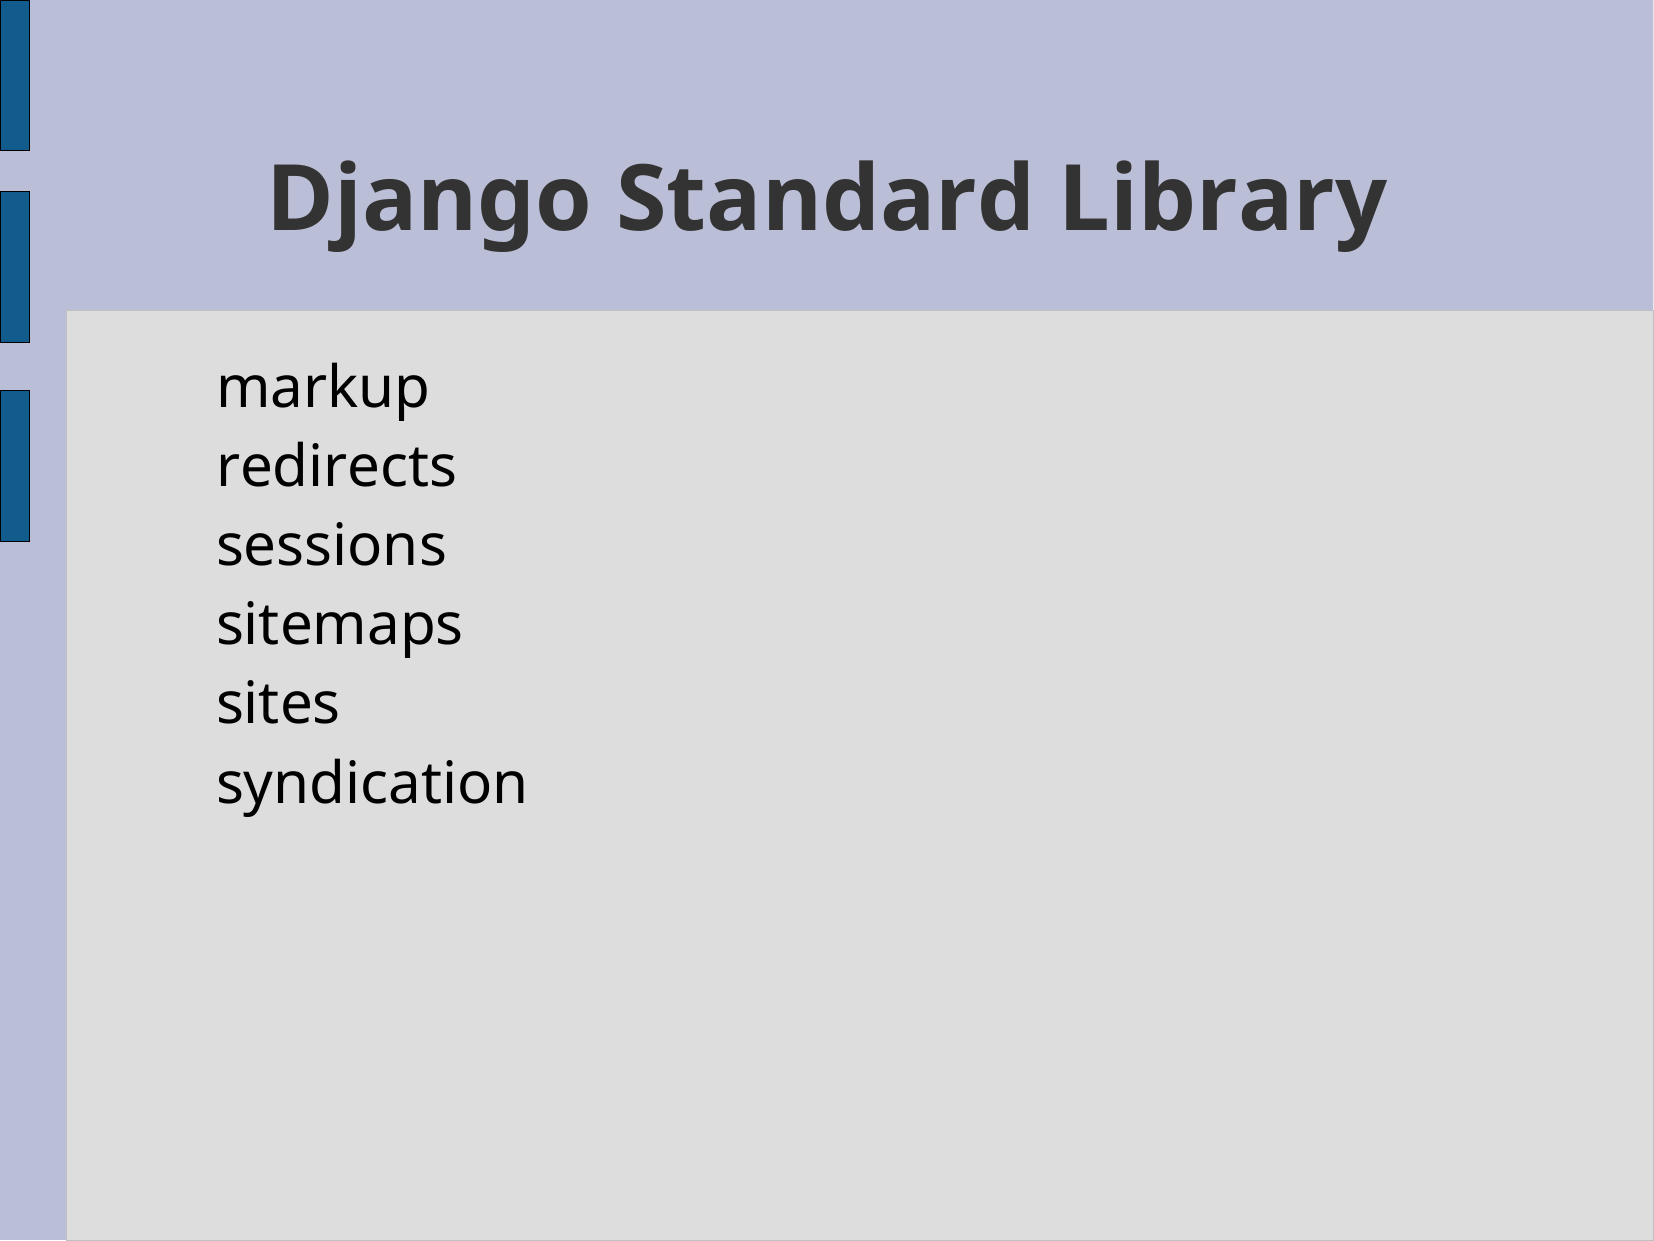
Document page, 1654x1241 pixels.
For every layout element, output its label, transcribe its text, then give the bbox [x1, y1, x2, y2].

list markup redirects sessions sitemaps sites syndication [121, 344, 1534, 1112]
title Django Standard Library [121, 98, 1534, 291]
